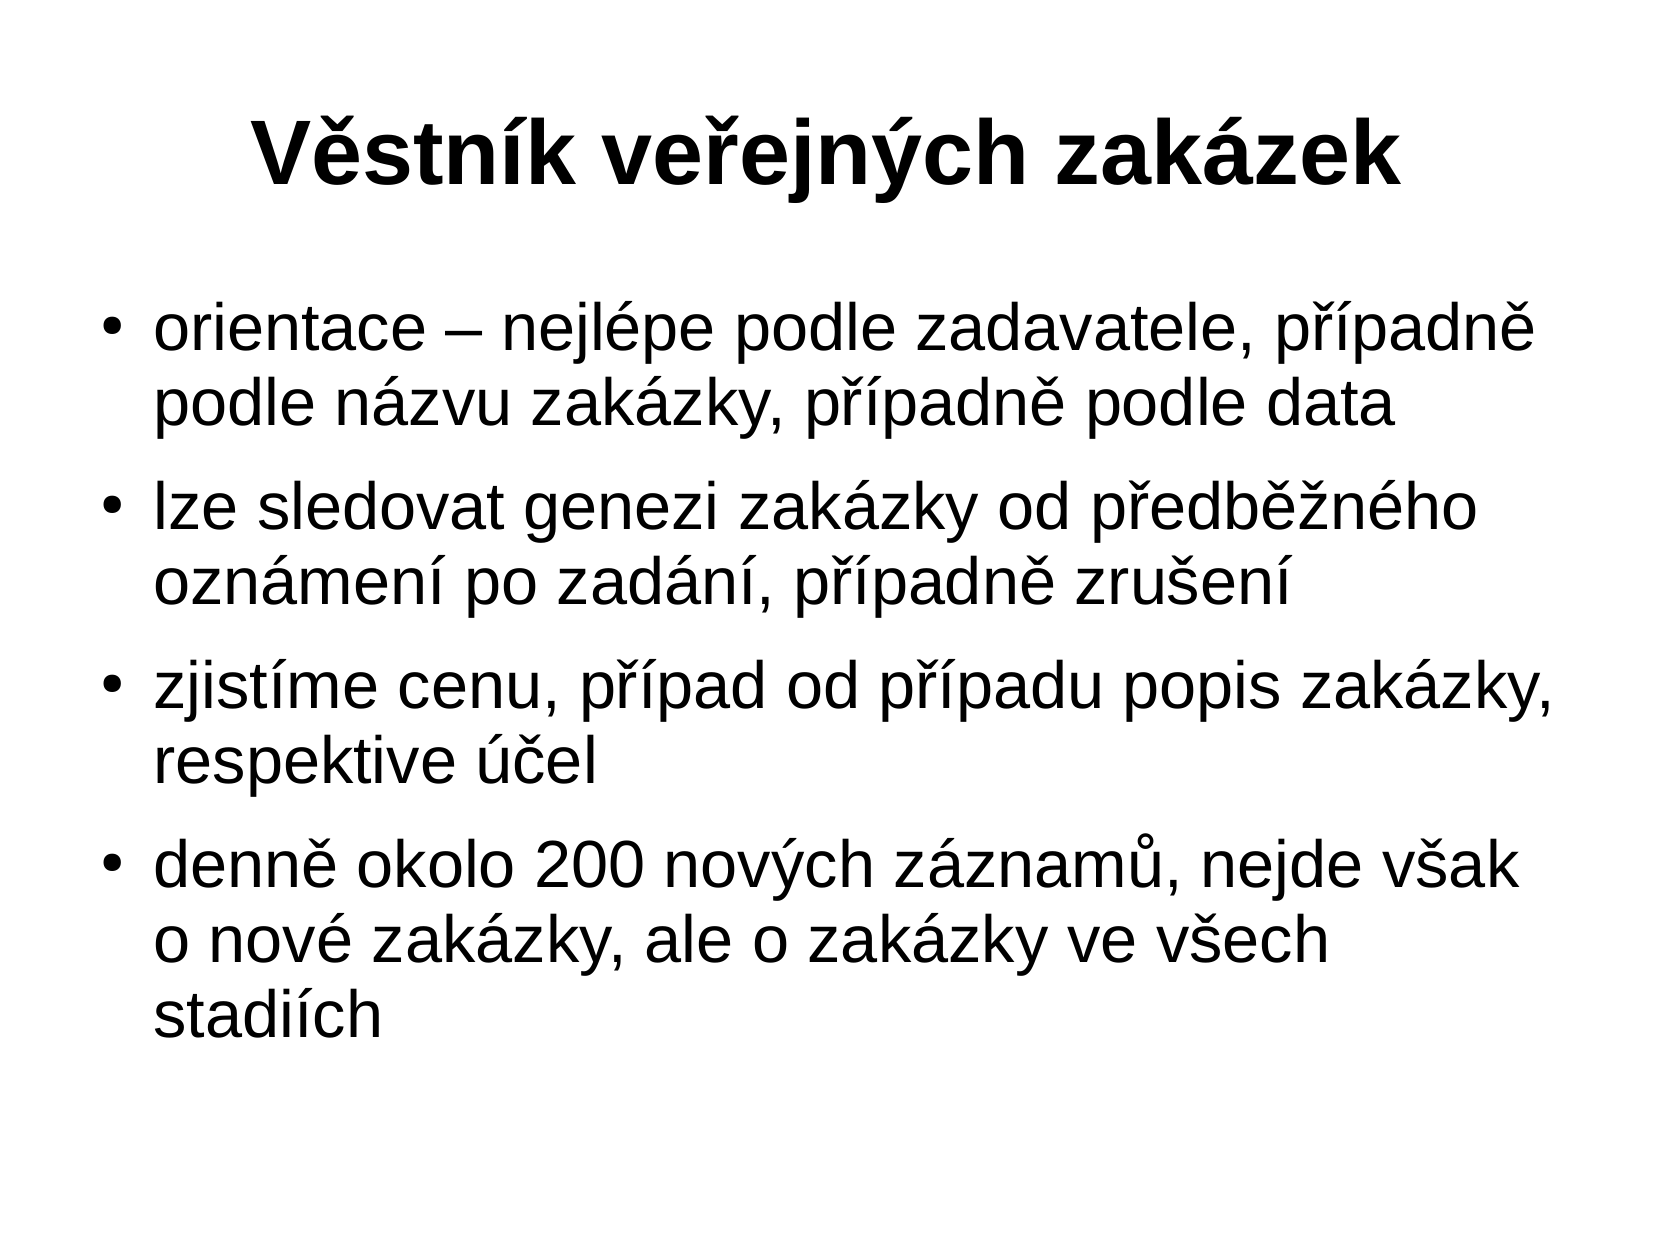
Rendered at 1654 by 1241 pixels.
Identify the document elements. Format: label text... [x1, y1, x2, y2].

list orientace – nejlépe podle zadavatele, případně podle názvu zakázky, případně podle data lze sledovat genezi zakázky od předběžného oznámení po zadání, případně zrušení zjistíme cenu, případ od případu popis zakázky, respektive účel denně okolo 200 nových záznamů, nejde však o nové zakázky, ale o zakázky ve všech stadiích [82, 290, 1571, 1109]
title Věstník veřejných zakázek [82, 49, 1571, 257]
